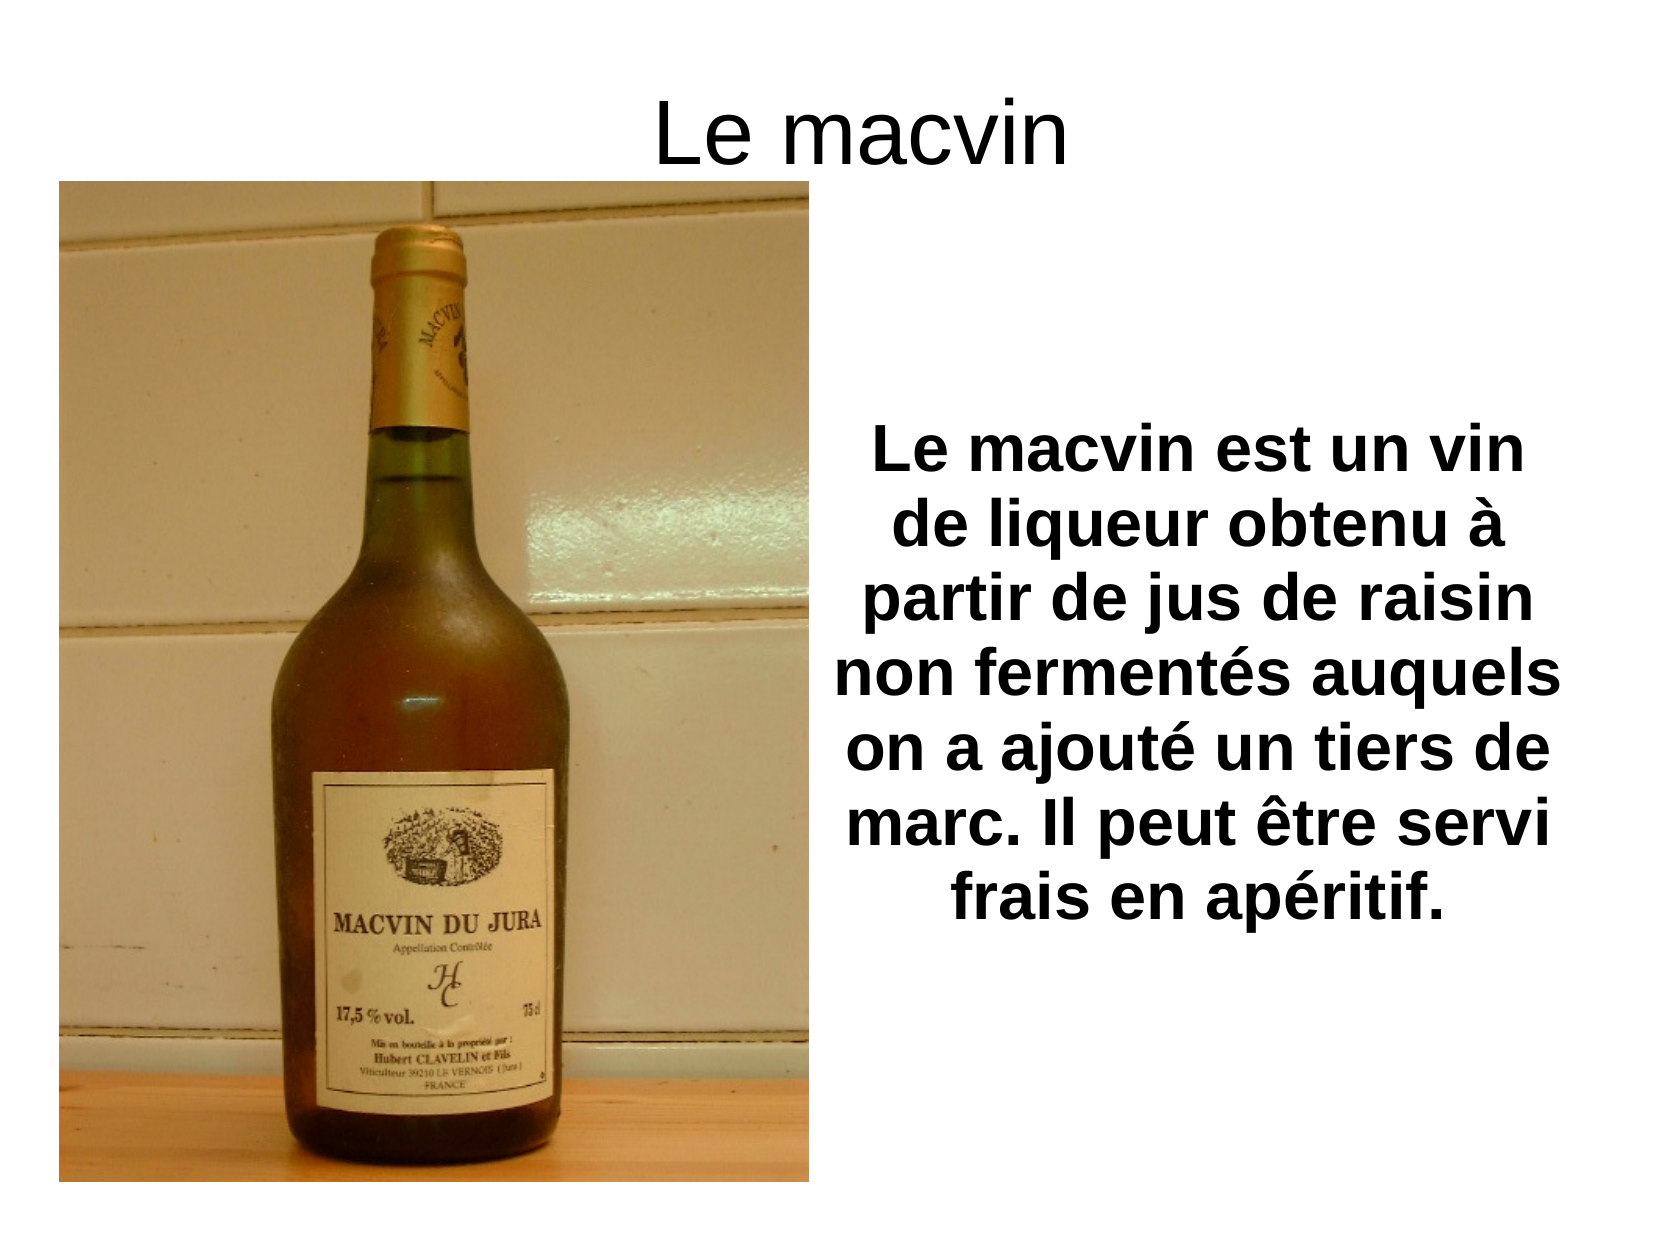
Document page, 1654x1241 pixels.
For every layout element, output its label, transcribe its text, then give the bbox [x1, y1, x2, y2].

subtitle Le macvin est un vin de liqueur obtenu à partir de jus de raisin non fermentés auquels on a ajouté un tiers de marc. Il peut être servi frais en apéritif. [826, 236, 1571, 1109]
picture [59, 181, 809, 1182]
title Le macvin [118, 29, 1607, 237]
